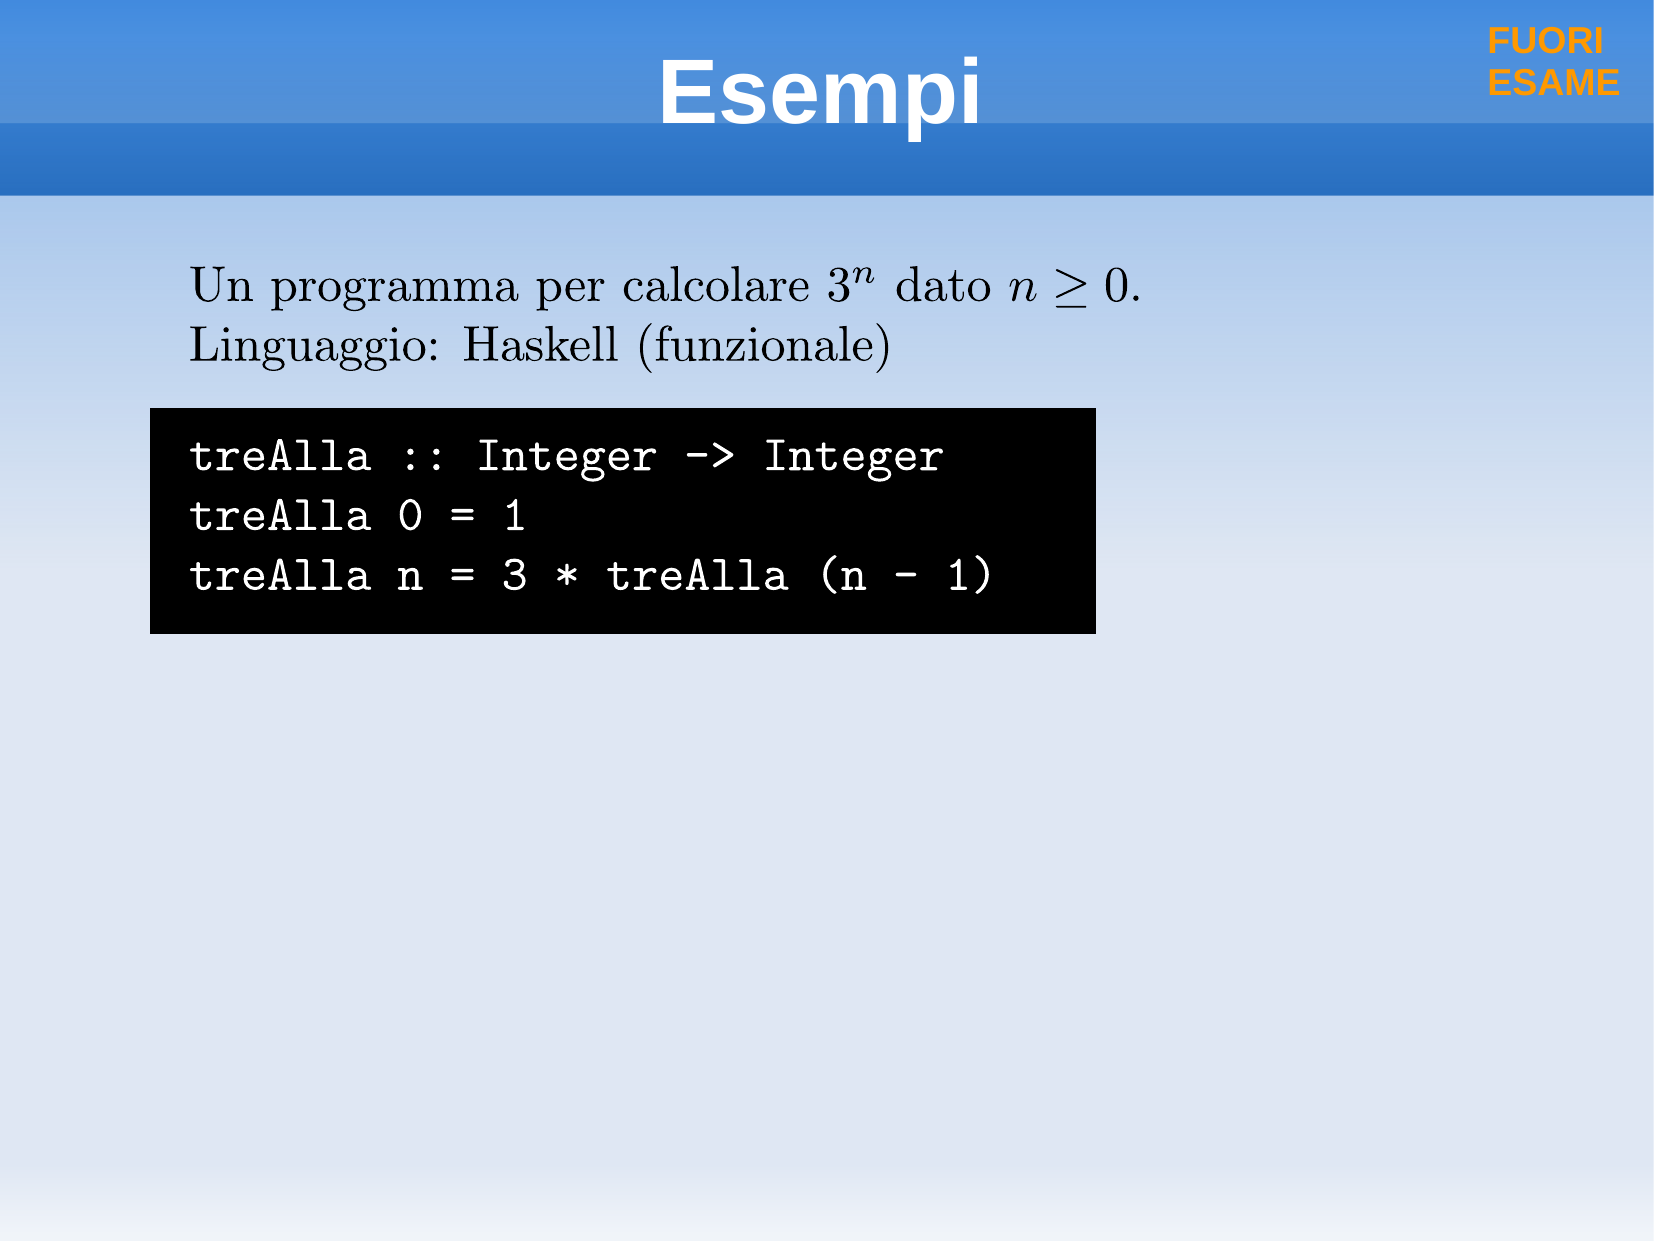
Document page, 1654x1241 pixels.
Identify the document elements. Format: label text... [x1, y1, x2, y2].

title Esempi [76, 0, 1565, 196]
picture [0, 0, 1654, 1241]
text_box FUORI ESAME [1472, 11, 1636, 111]
text_box [150, 266, 1143, 634]
